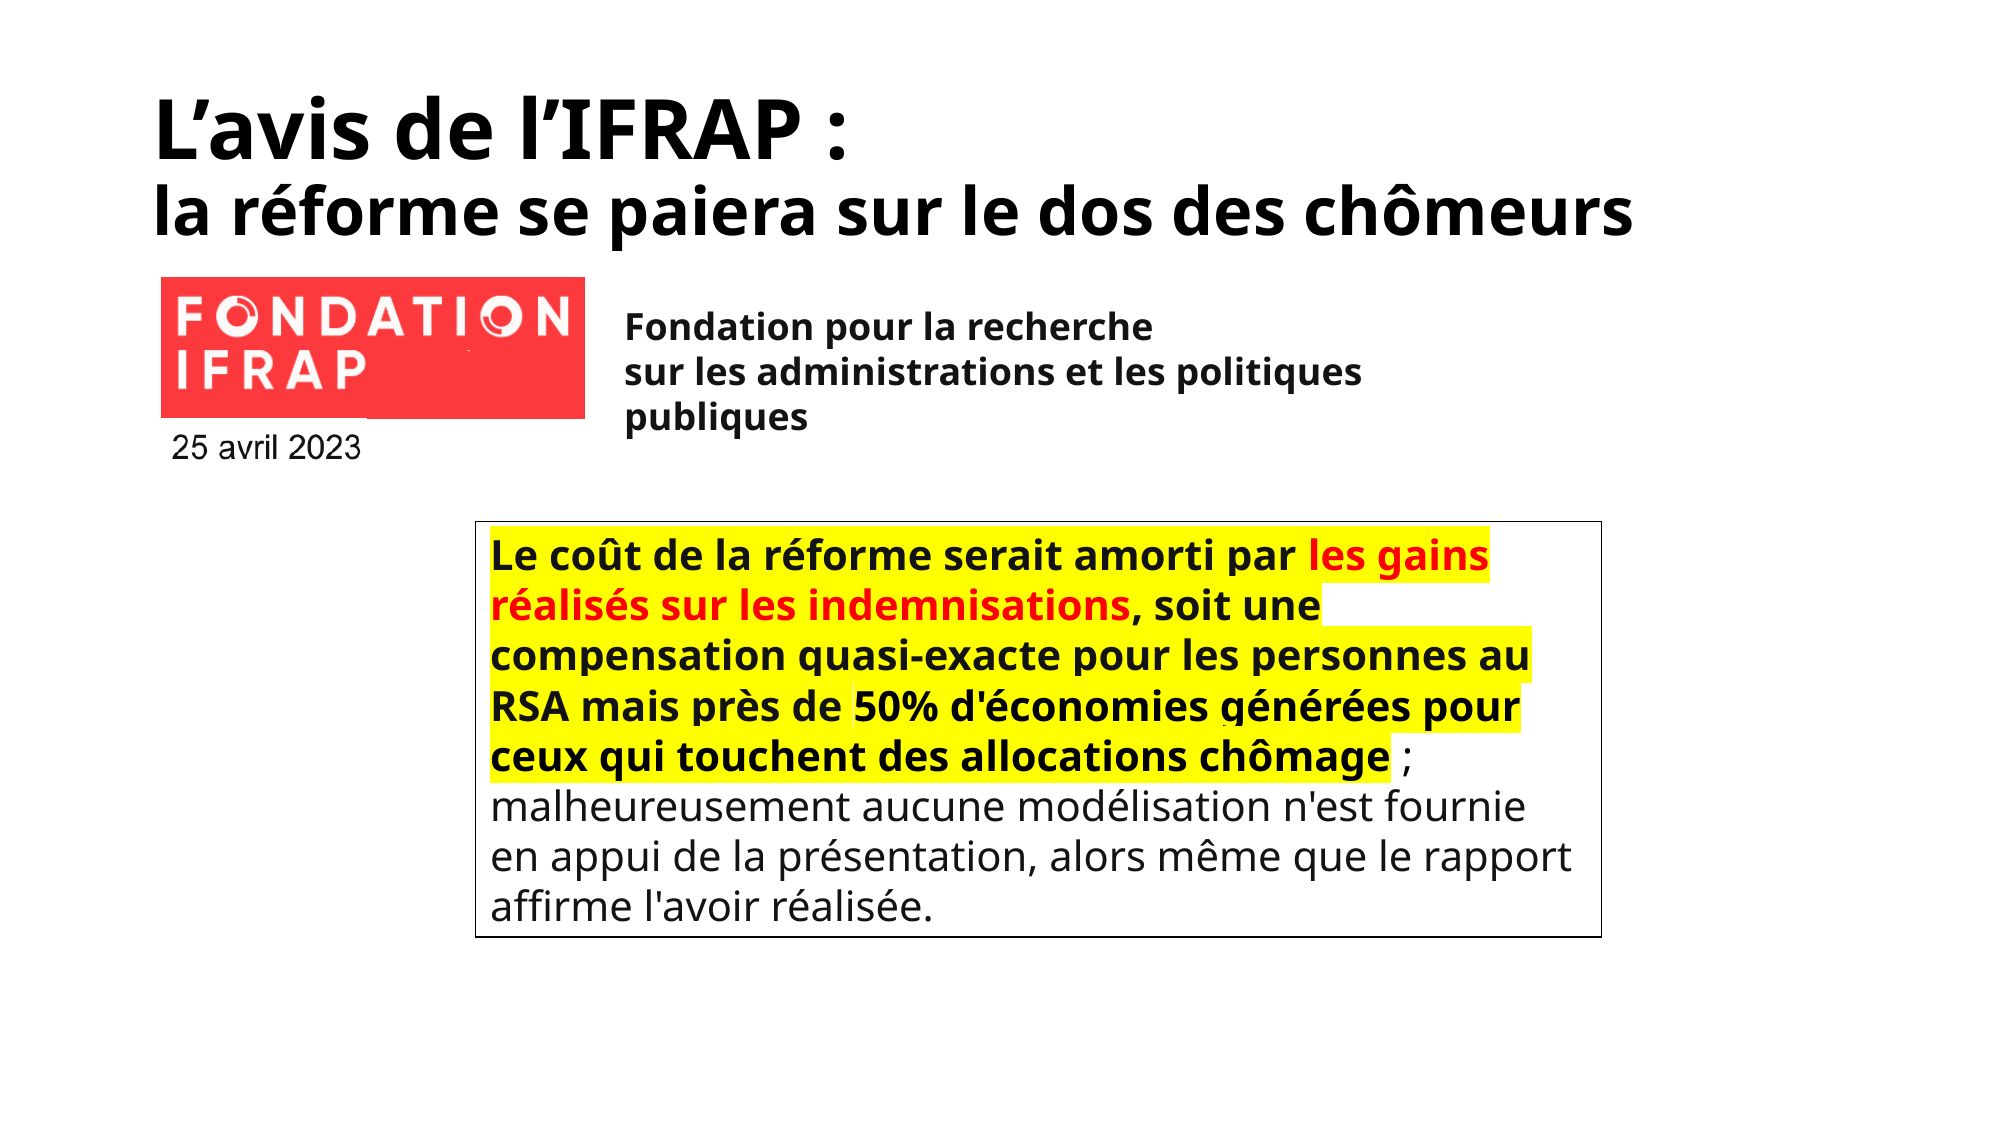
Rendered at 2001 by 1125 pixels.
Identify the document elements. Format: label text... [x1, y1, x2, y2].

text_box Fondation pour la recherche sur les administrations et les politiques publiques [609, 295, 1468, 402]
text_box Le coût de la réforme serait amorti par les gains réalisés sur les indemnisations, soit une compensation quasi-exacte pour les personnes au RSA mais près de 50% d'économies générées pour ceux qui touchent des allocations chômage ; malheureusement aucune modélisation n'est fournie en appui de la présentation, alors même que le rapport affirme l'avoir réalisée. [475, 521, 1602, 891]
picture [161, 277, 585, 475]
title L’avis de l’IFRAP : la réforme se paiera sur le dos des chômeurs [137, 59, 1803, 278]
